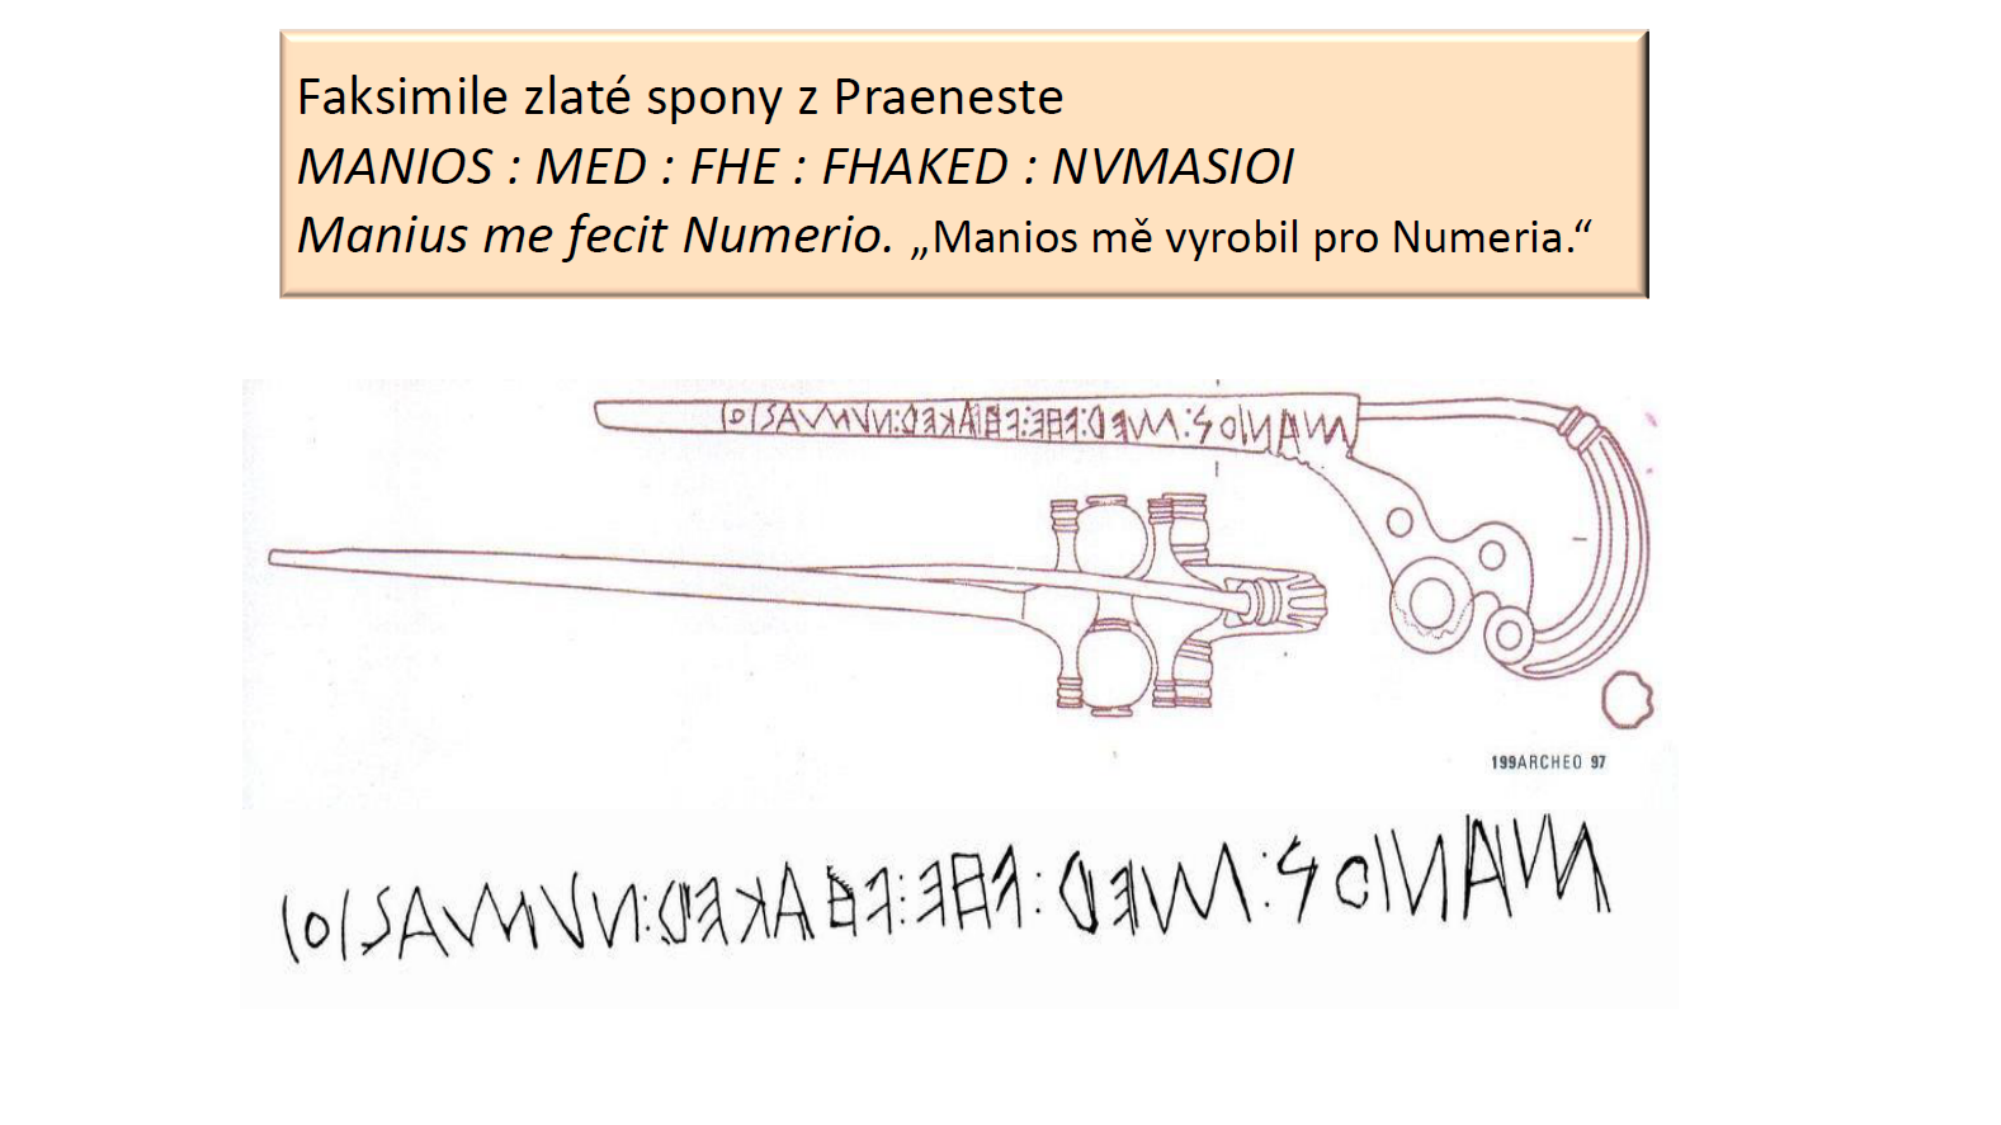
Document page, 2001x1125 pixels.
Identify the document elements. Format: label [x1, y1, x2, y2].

picture [240, 5, 1679, 1066]
